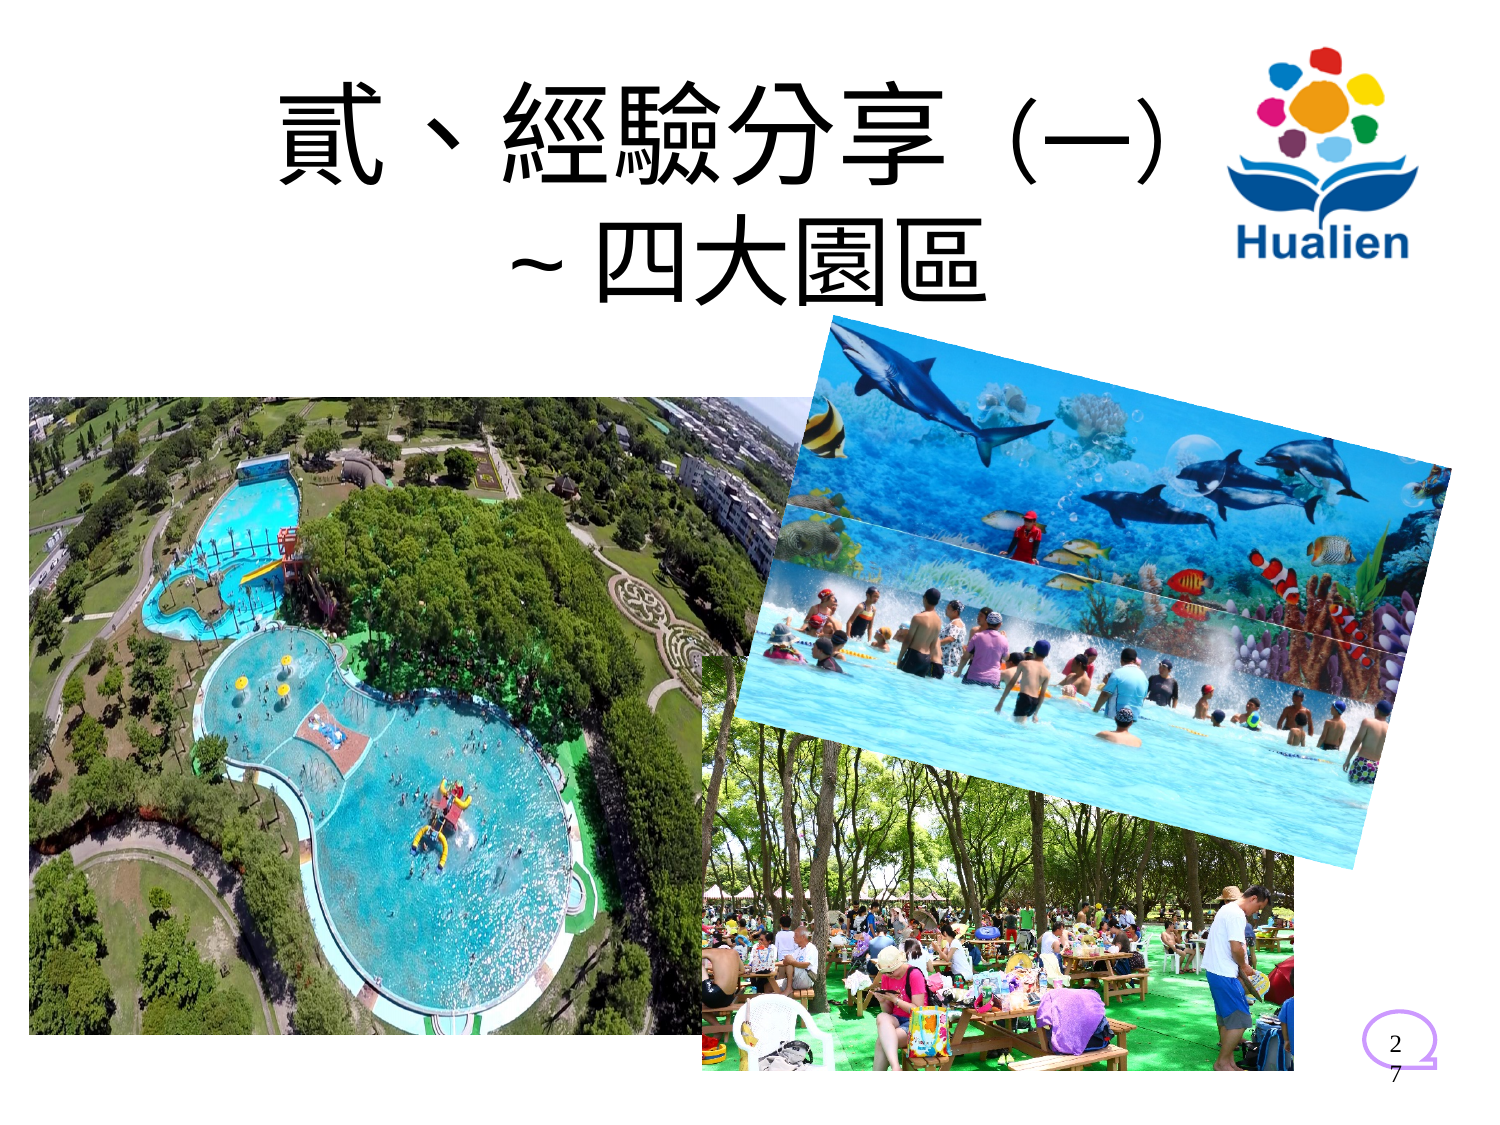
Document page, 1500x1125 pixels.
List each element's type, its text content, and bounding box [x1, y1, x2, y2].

picture [29, 314, 1452, 1071]
text_box 27 [1364, 1011, 1436, 1068]
title 貳、經驗分享（一） ~四大園區 [75, 45, 1426, 339]
